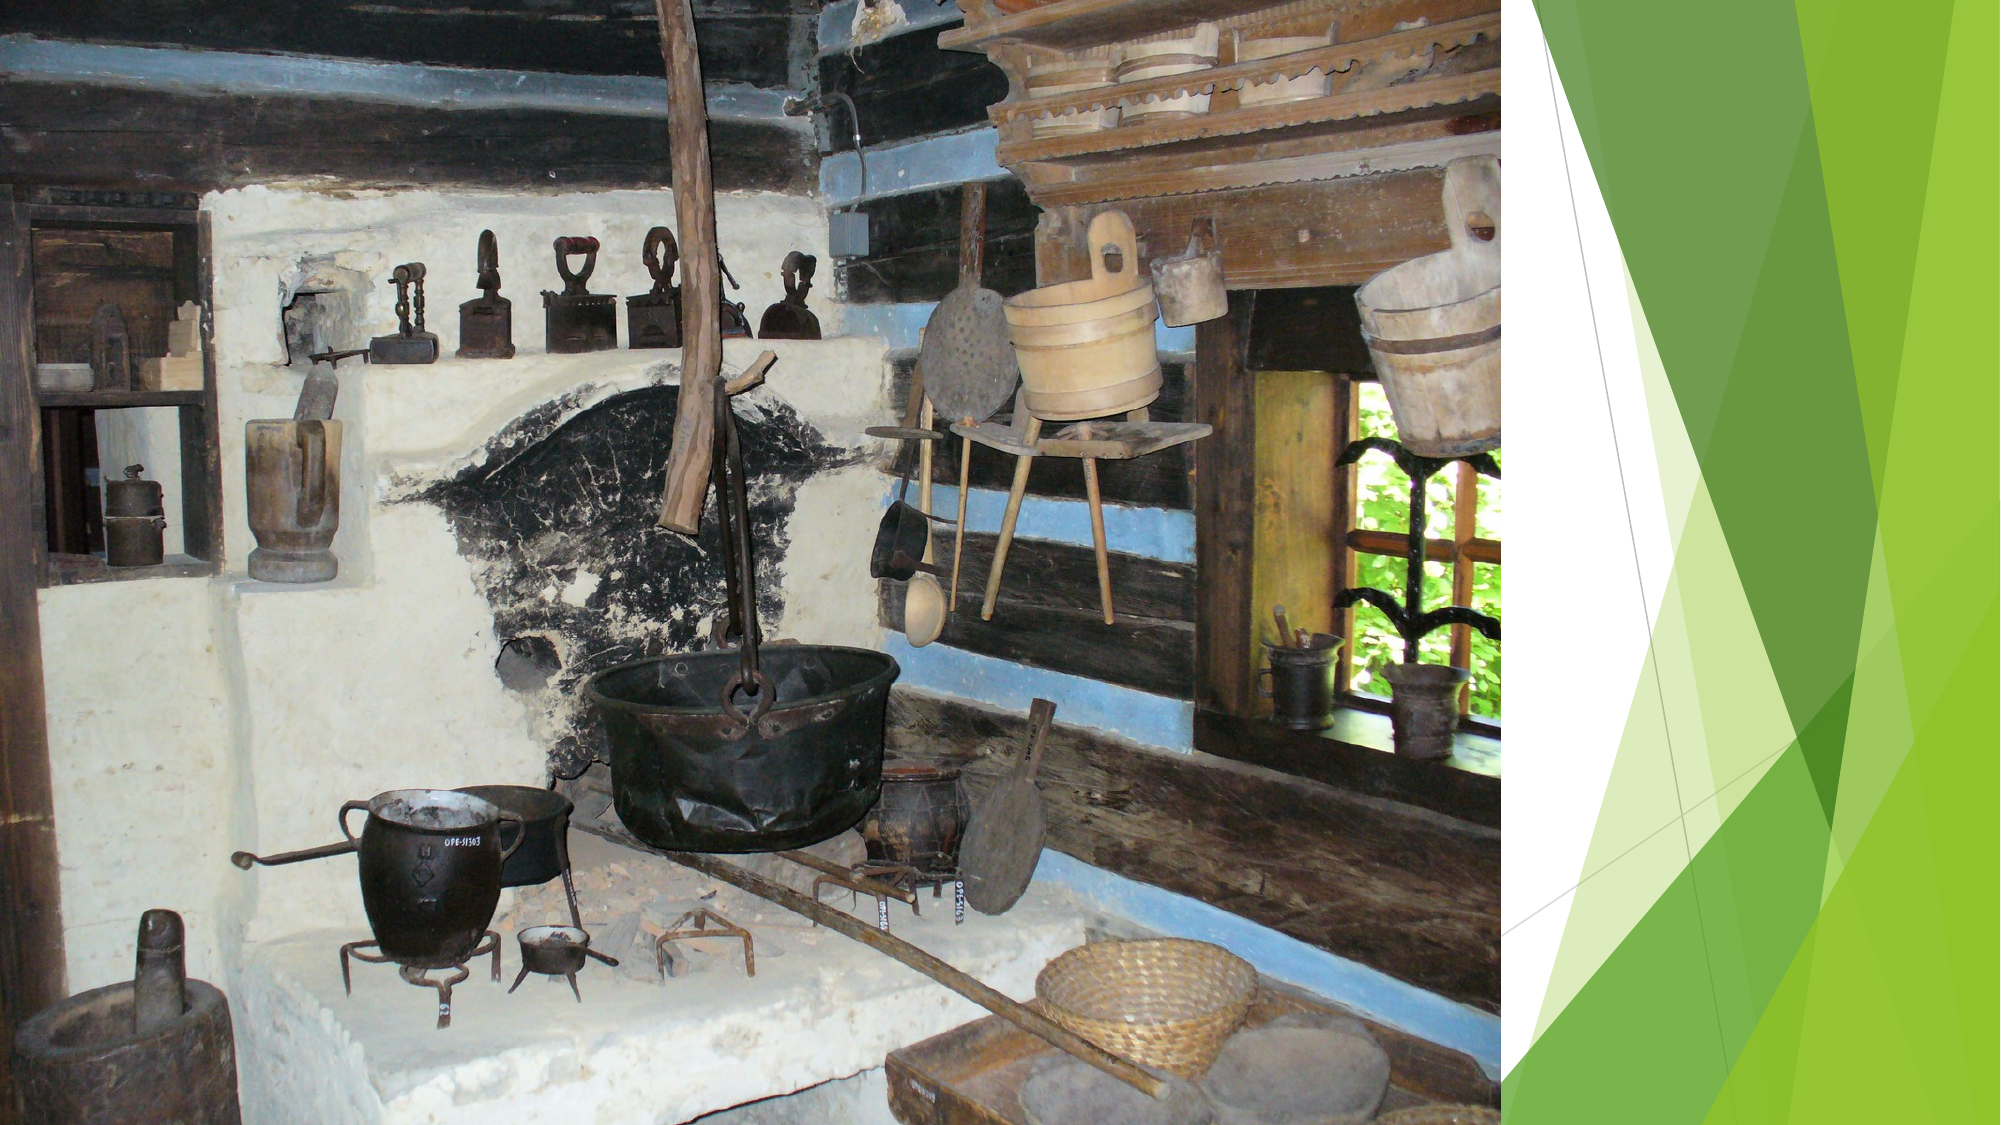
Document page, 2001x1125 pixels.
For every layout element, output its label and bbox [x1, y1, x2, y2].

picture [0, 0, 1501, 1125]
